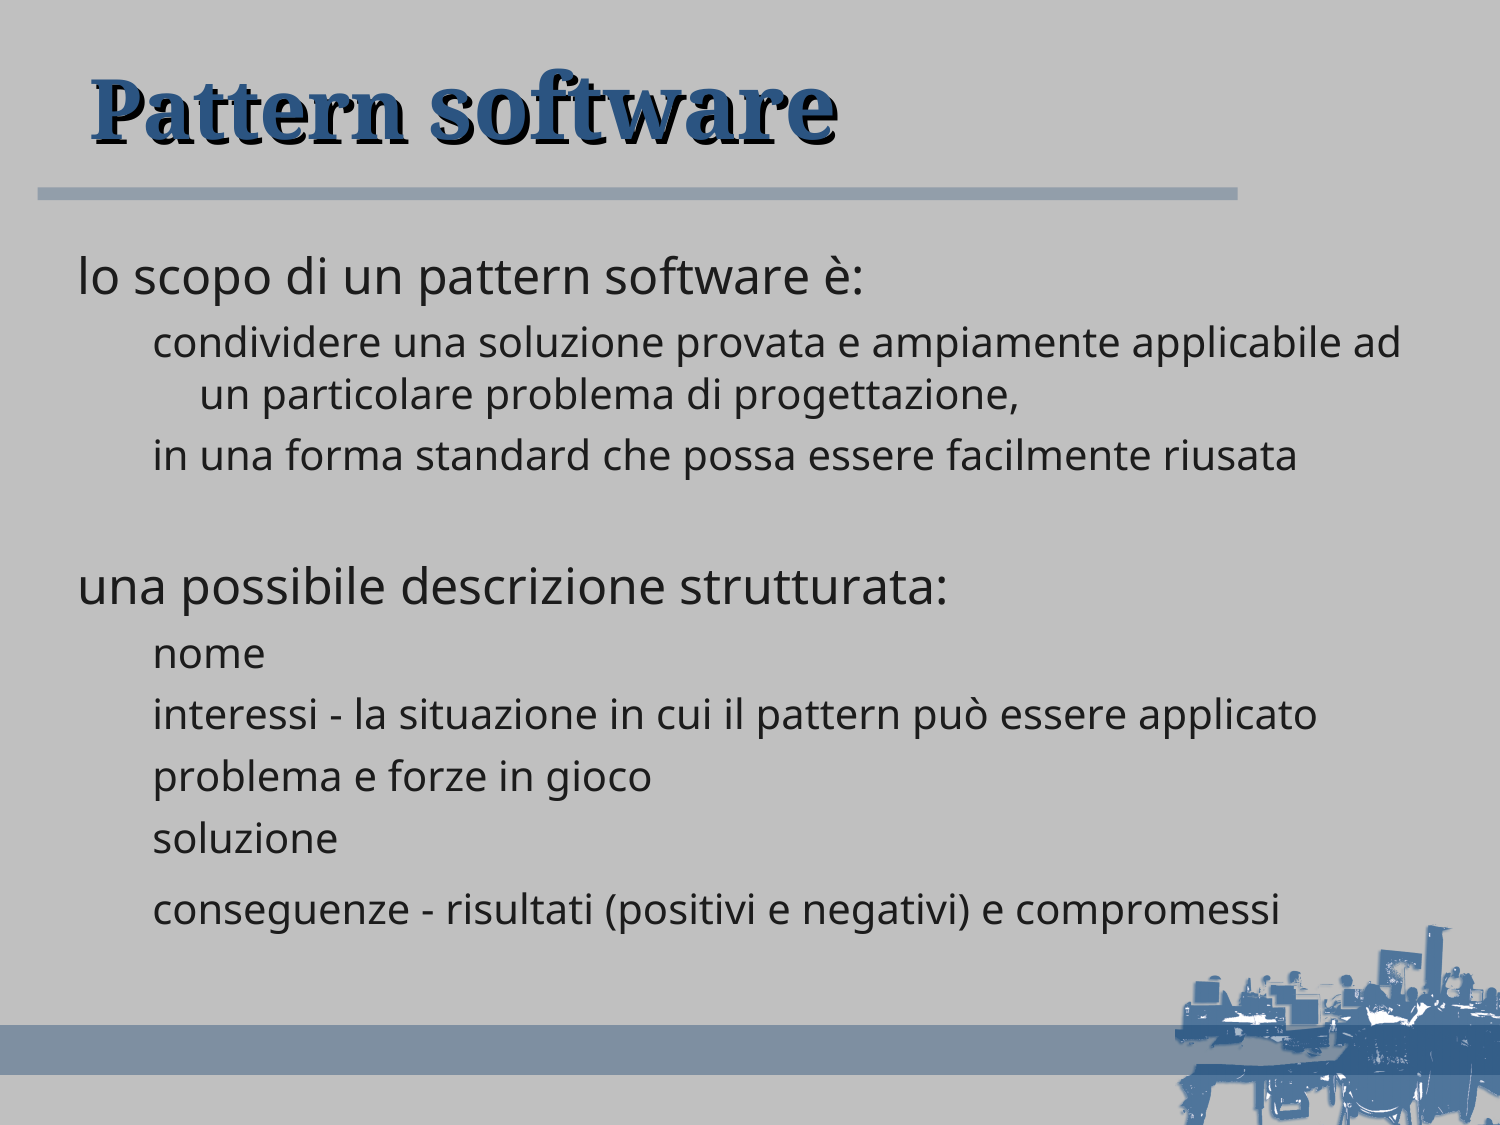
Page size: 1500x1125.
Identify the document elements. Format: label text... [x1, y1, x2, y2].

title Pattern software [75, 28, 1426, 180]
list lo scopo di un pattern software è: condividere una soluzione provata e ampiamente applicabile ad un particolare problema di progettazione, in una forma standard che possa essere facilmente riusata una possibile descrizione strutturata: nome interessi - la situazione in cui il pattern può essere applicato problema e forze in gioco soluzione conseguenze - risultati (positivi e negativi) e compromessi [62, 237, 1426, 1006]
